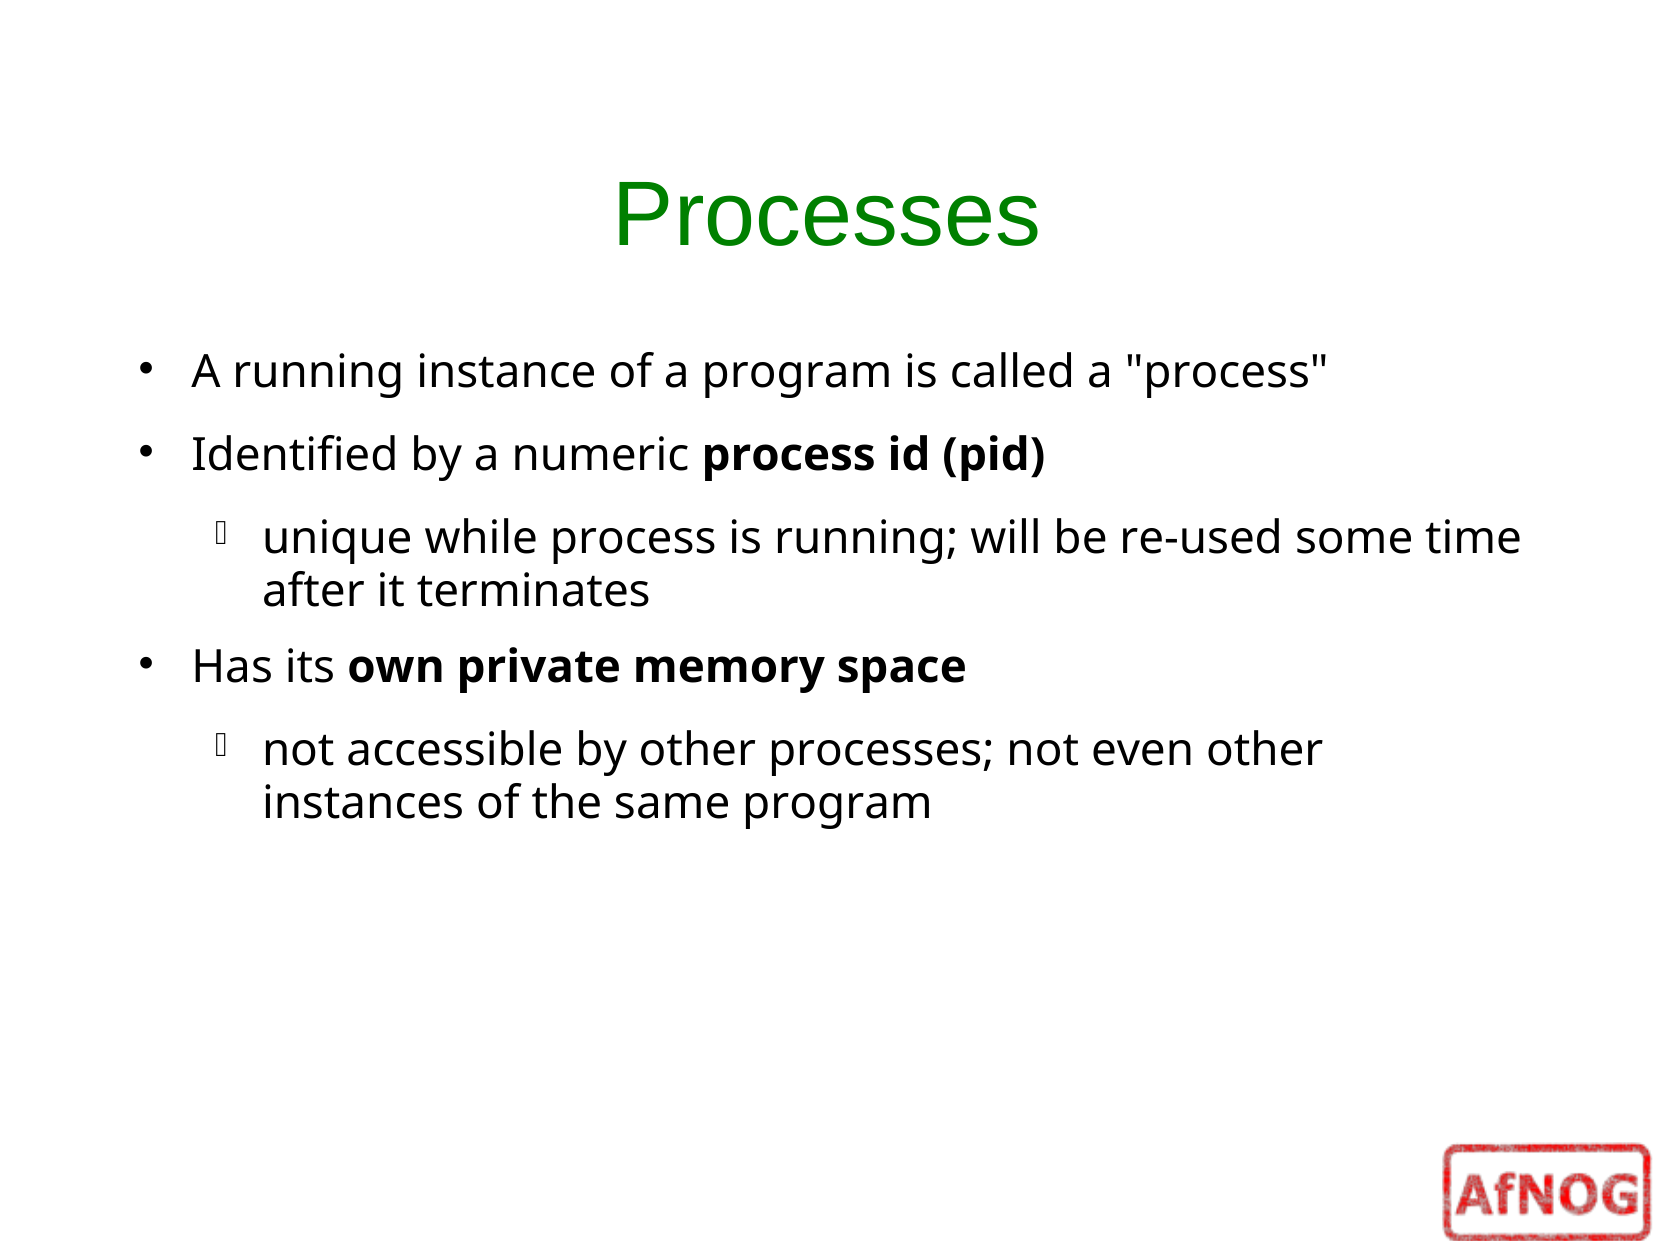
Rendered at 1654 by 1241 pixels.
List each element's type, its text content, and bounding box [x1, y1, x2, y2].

picture [1534, 1141, 1654, 1241]
list A running instance of a program is called a "process" Identified by a numeric process id (pid)‏ unique while process is running; will be re-used some time after it terminates Has its own private memory space not accessible by other processes; not even other instances of the same program [121, 344, 1534, 1241]
title Processes [121, 67, 1534, 344]
